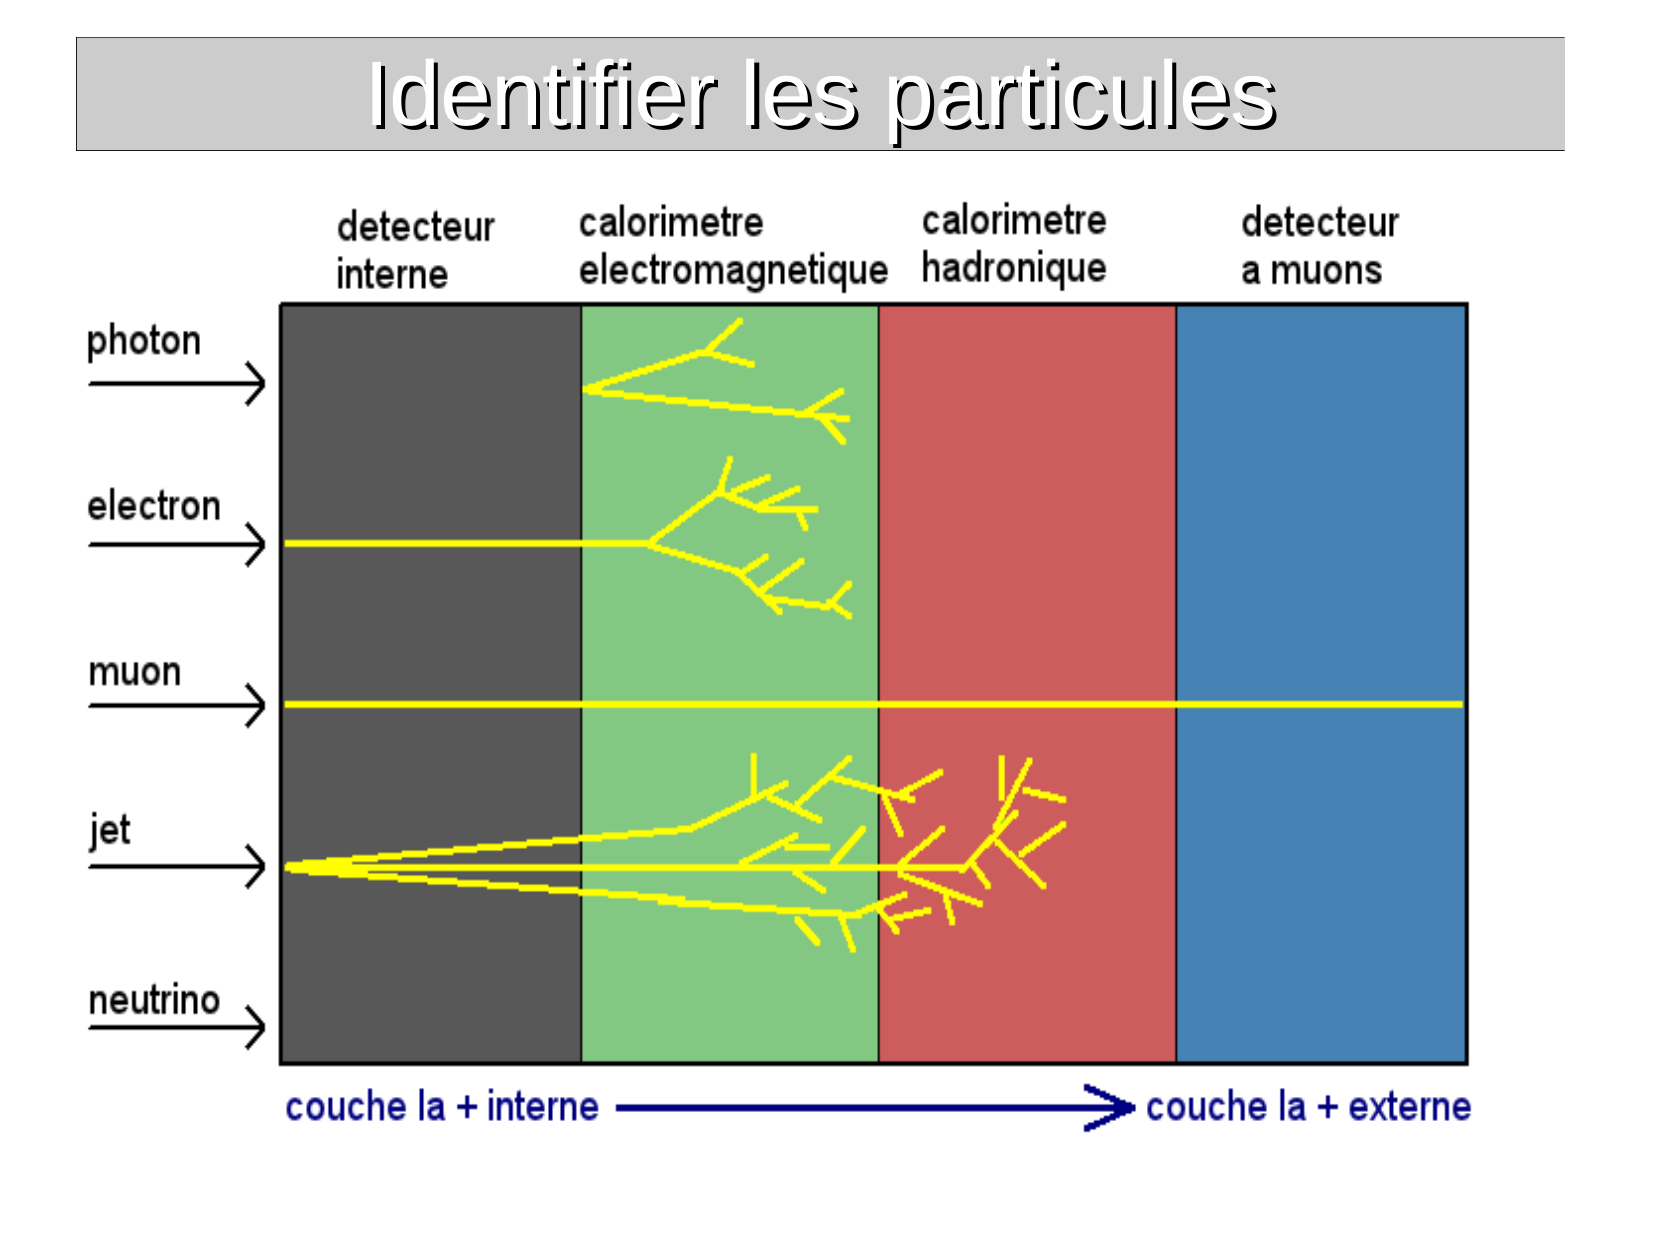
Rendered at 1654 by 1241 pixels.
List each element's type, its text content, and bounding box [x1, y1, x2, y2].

picture [75, 187, 1501, 1156]
title Identifier les particules [76, 37, 1565, 151]
